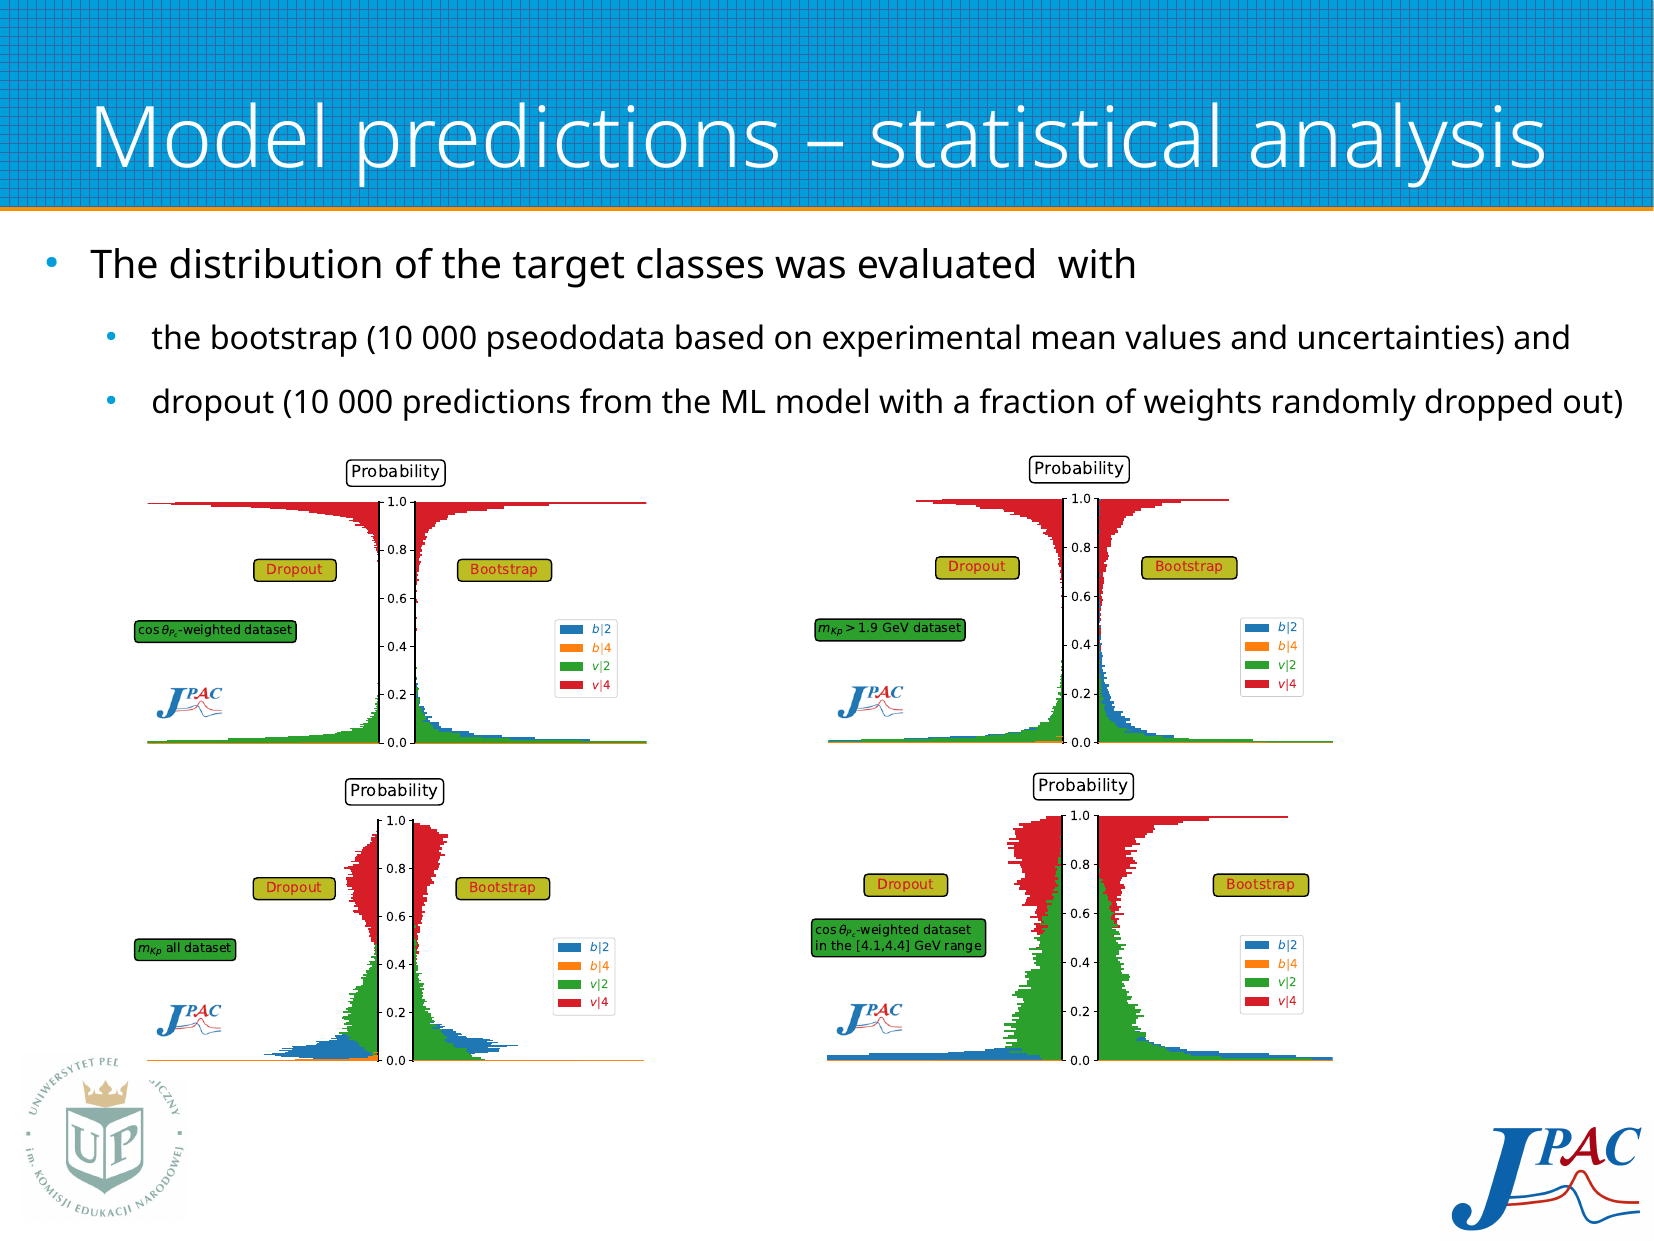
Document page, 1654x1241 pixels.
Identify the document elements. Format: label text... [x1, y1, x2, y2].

title Model predictions – statistical analysis [88, 5, 1565, 193]
picture [118, 448, 673, 763]
list The distribution of the target classes was evaluated with the bootstrap (10 000 pseododata based on experimental mean values and uncertainties) and dropout (10 000 predictions from the ML model with a fraction of weights randomly dropped out) [29, 236, 1625, 473]
picture [797, 444, 1360, 1080]
picture [21, 767, 671, 1221]
picture [1440, 1121, 1654, 1241]
